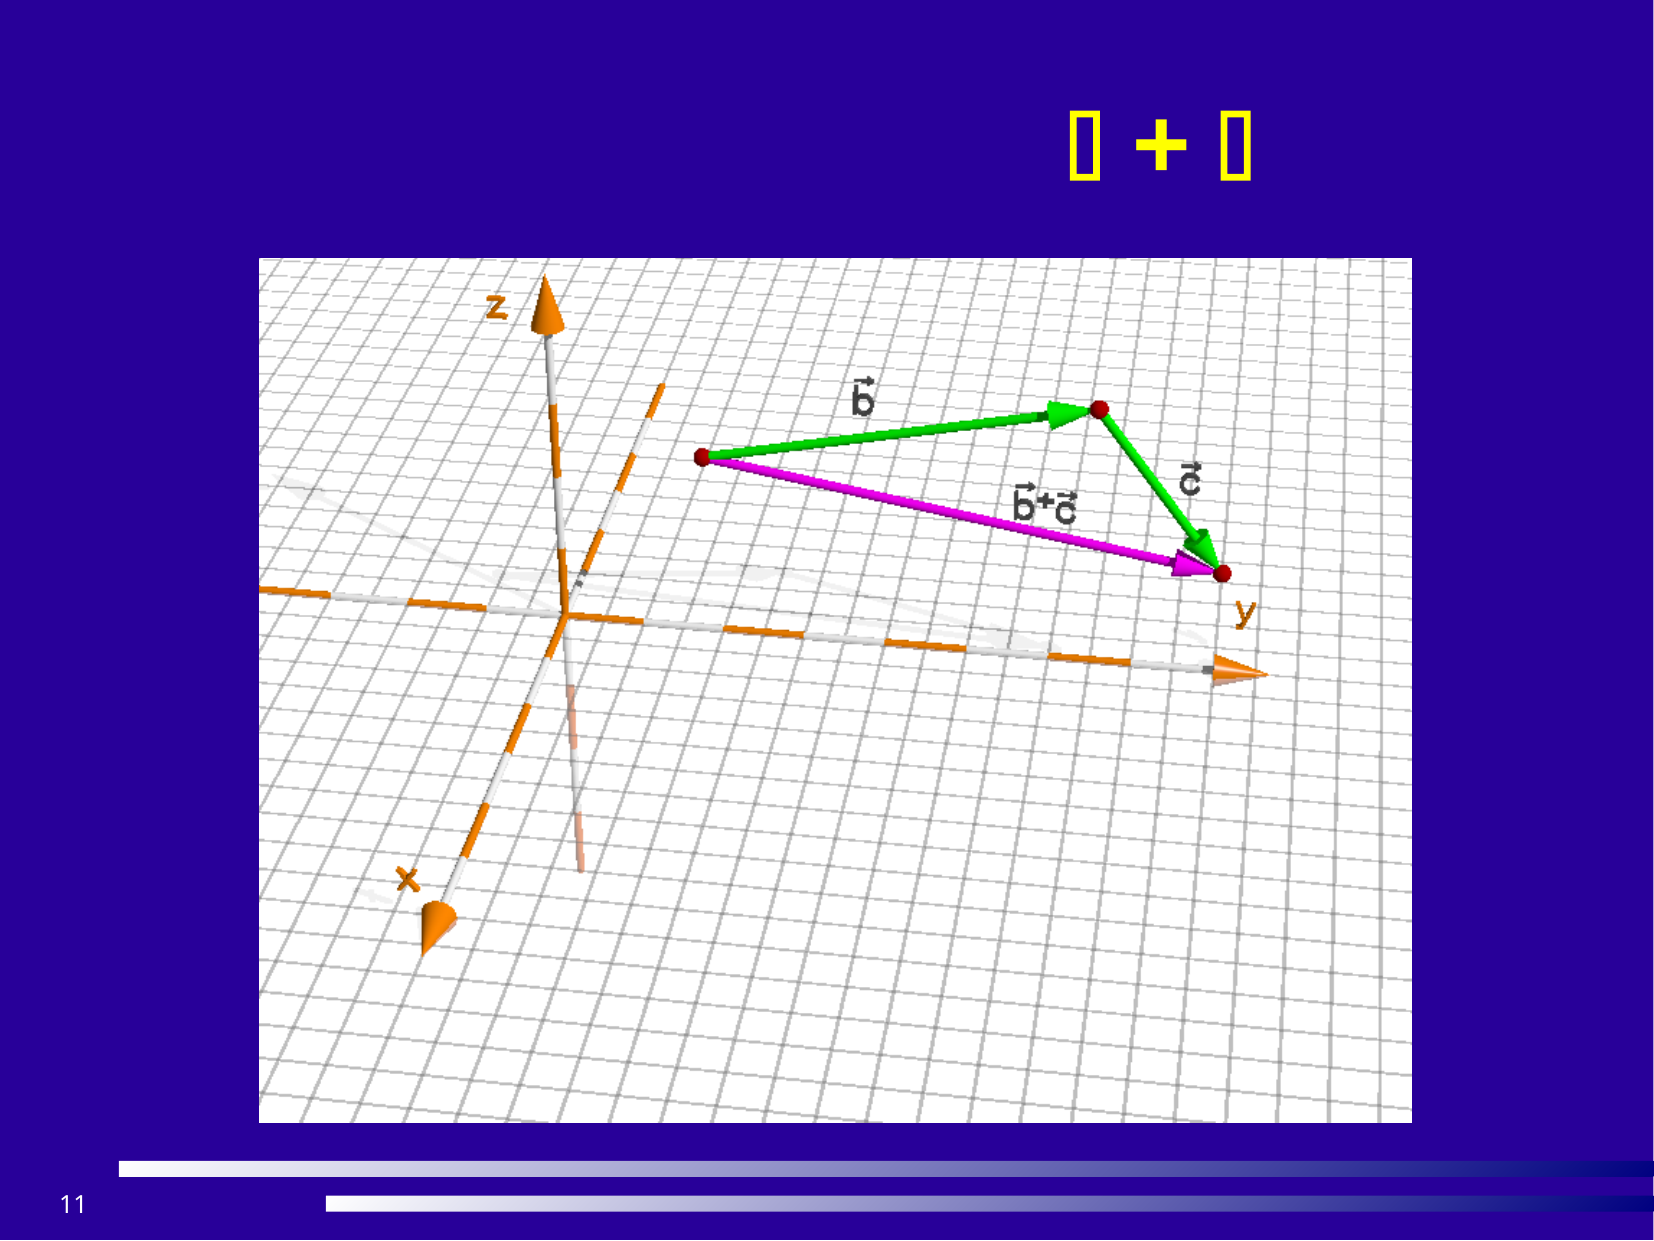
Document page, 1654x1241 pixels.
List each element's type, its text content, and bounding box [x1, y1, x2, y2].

picture [259, 258, 1412, 1123]
title ( + ) +  =  + ( + ) [121, 59, 1534, 237]
